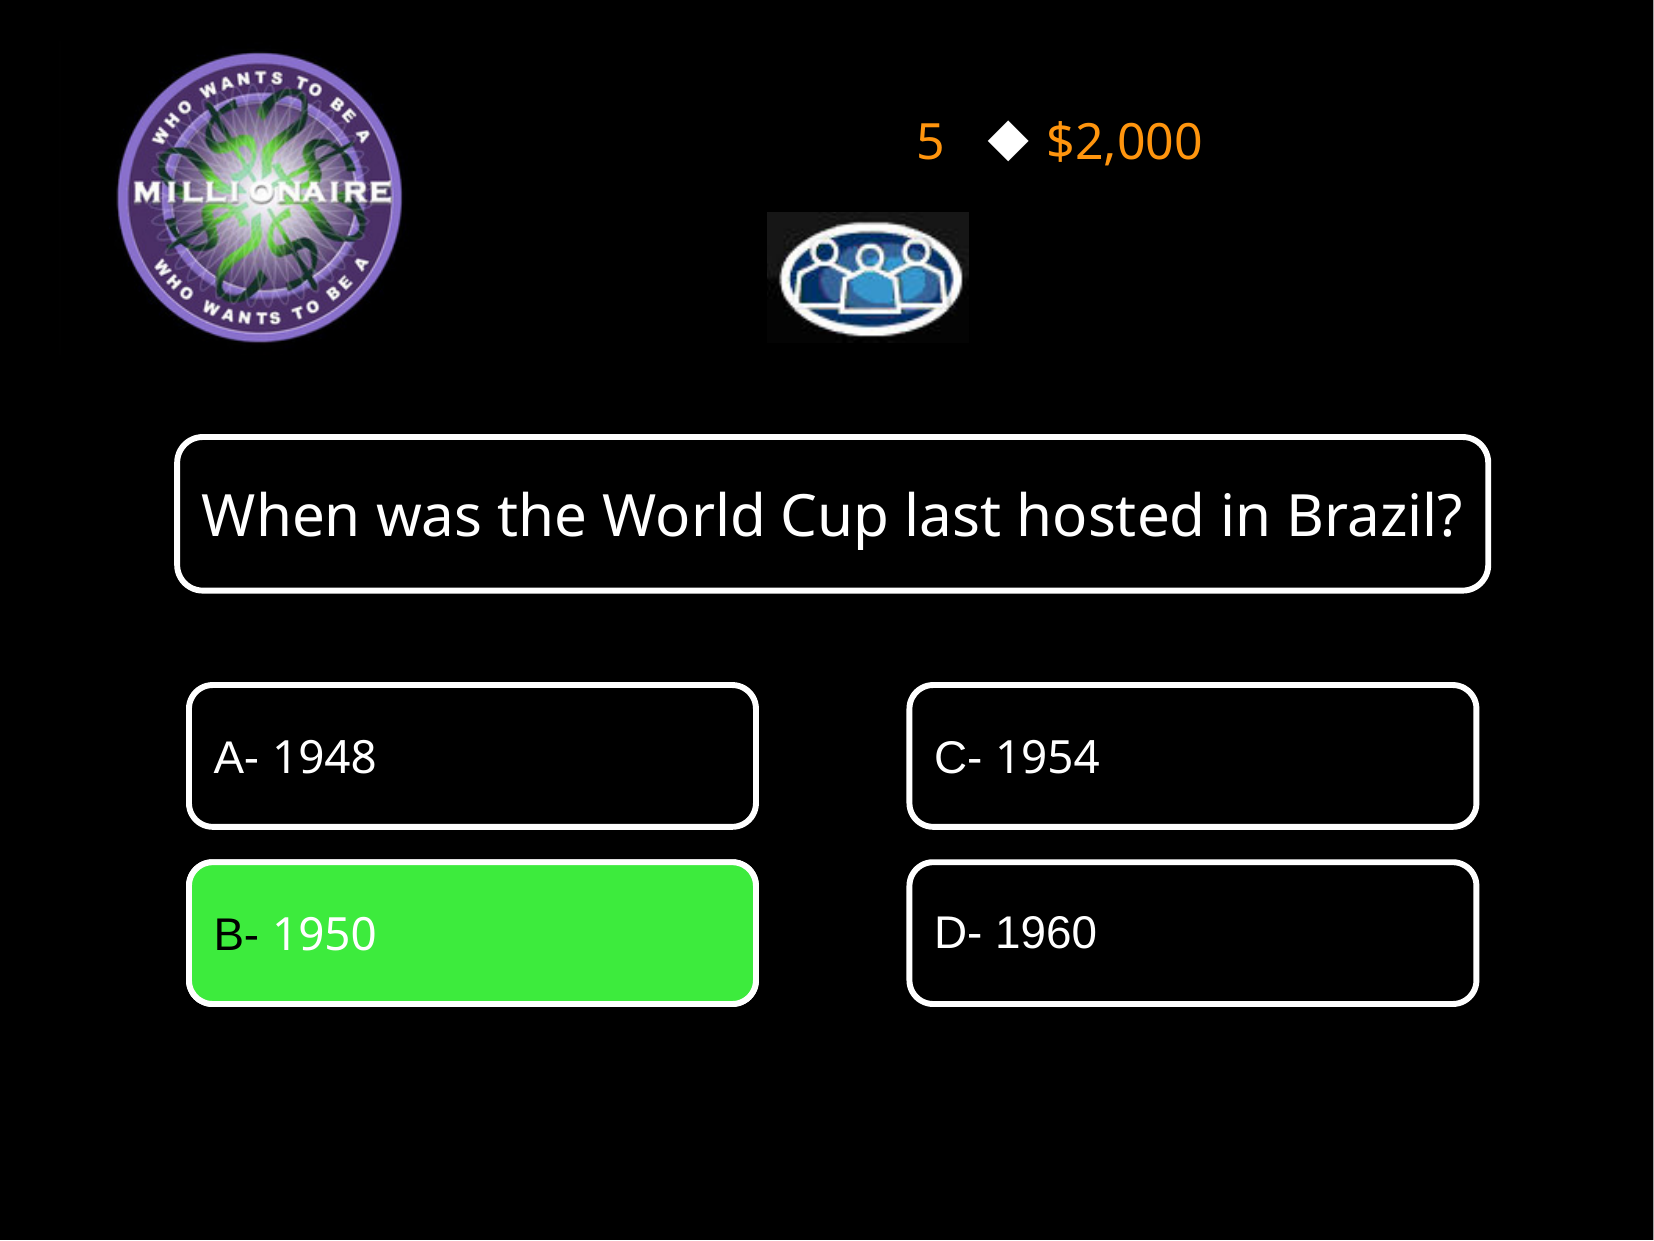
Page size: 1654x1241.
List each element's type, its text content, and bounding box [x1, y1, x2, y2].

text_box D- 1960 [909, 862, 1477, 1004]
text_box When was the World Cup last hosted in Brazil? [177, 437, 1489, 591]
text_box B- 1950 [188, 862, 756, 1004]
text_box A- 1948 [188, 685, 756, 827]
text_box C- 1954 [909, 685, 1477, 827]
picture [59, 41, 477, 355]
picture [767, 212, 969, 343]
text_box 5  $2,000 [774, 106, 1458, 213]
